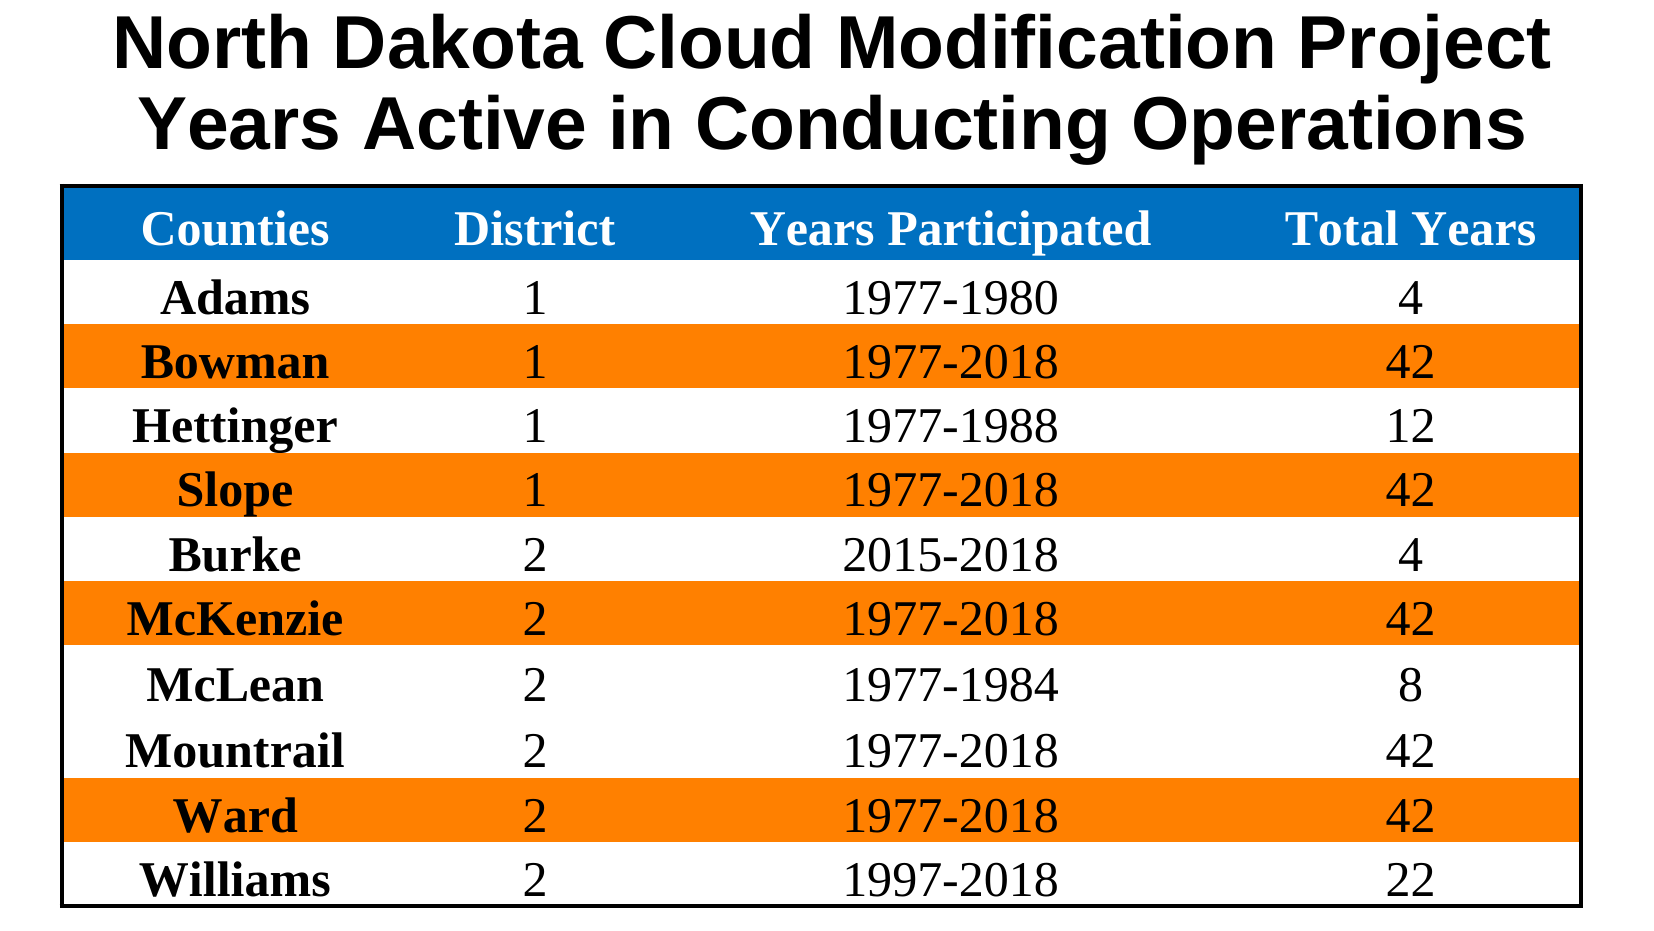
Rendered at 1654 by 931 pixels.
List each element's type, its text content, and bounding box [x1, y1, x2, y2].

table_cell 4 [1240, 260, 1579, 324]
table_cell Hettinger [64, 388, 409, 453]
table_header Years Participated [661, 188, 1240, 260]
table_cell Williams [64, 842, 409, 904]
table_cell Bowman [64, 324, 409, 388]
table_cell 8 [1240, 645, 1579, 714]
table_cell 1977-2018 [661, 453, 1240, 517]
table_cell 2 [409, 581, 661, 645]
table_cell 2 [409, 517, 661, 581]
table_cell Burke [64, 517, 409, 581]
table_cell 1977-2018 [661, 778, 1240, 842]
table_cell 1997-2018 [661, 842, 1240, 904]
table_cell Ward [64, 778, 409, 842]
table_cell Adams [64, 260, 409, 324]
table_cell Slope [253, 485, 262, 504]
table_cell 42 [1240, 778, 1579, 842]
table_header District [409, 188, 661, 260]
table_cell 42 [1240, 714, 1579, 778]
table_cell 42 [1240, 453, 1579, 517]
table_cell 1977-2018 [661, 581, 1240, 645]
table_cell 1 [409, 453, 661, 517]
table_cell 12 [1240, 388, 1579, 453]
table_cell 2 [409, 778, 661, 842]
table_cell 22 [1240, 842, 1579, 904]
table_cell 2 [409, 645, 661, 714]
table_cell McLean [64, 645, 409, 714]
table_cell Slope [64, 453, 409, 517]
table_cell 1977-1980 [661, 260, 1240, 324]
table_cell 1 [409, 388, 661, 453]
table_header Counties [64, 188, 409, 260]
table_cell Mountrail [64, 714, 409, 778]
table_header Total Years [1240, 188, 1579, 260]
table_cell 4 [1240, 517, 1579, 581]
table_cell 2 [409, 842, 661, 904]
table_cell 1 [409, 324, 661, 388]
table_cell 1977-2018 [661, 714, 1240, 778]
table_cell 42 [1240, 581, 1579, 645]
table_cell 1 [409, 260, 661, 324]
table_cell 2015-2018 [661, 517, 1240, 581]
table_cell 1977-1988 [661, 388, 1240, 453]
table_cell 42 [1240, 324, 1579, 388]
title North Dakota Cloud Modification Project Years Active in Conducting Operations [6, 0, 1654, 170]
table_cell 2 [409, 714, 661, 778]
table_cell McKenzie [64, 581, 409, 645]
table_cell 1977-2018 [661, 324, 1240, 388]
table_cell 1977-1984 [661, 645, 1240, 714]
